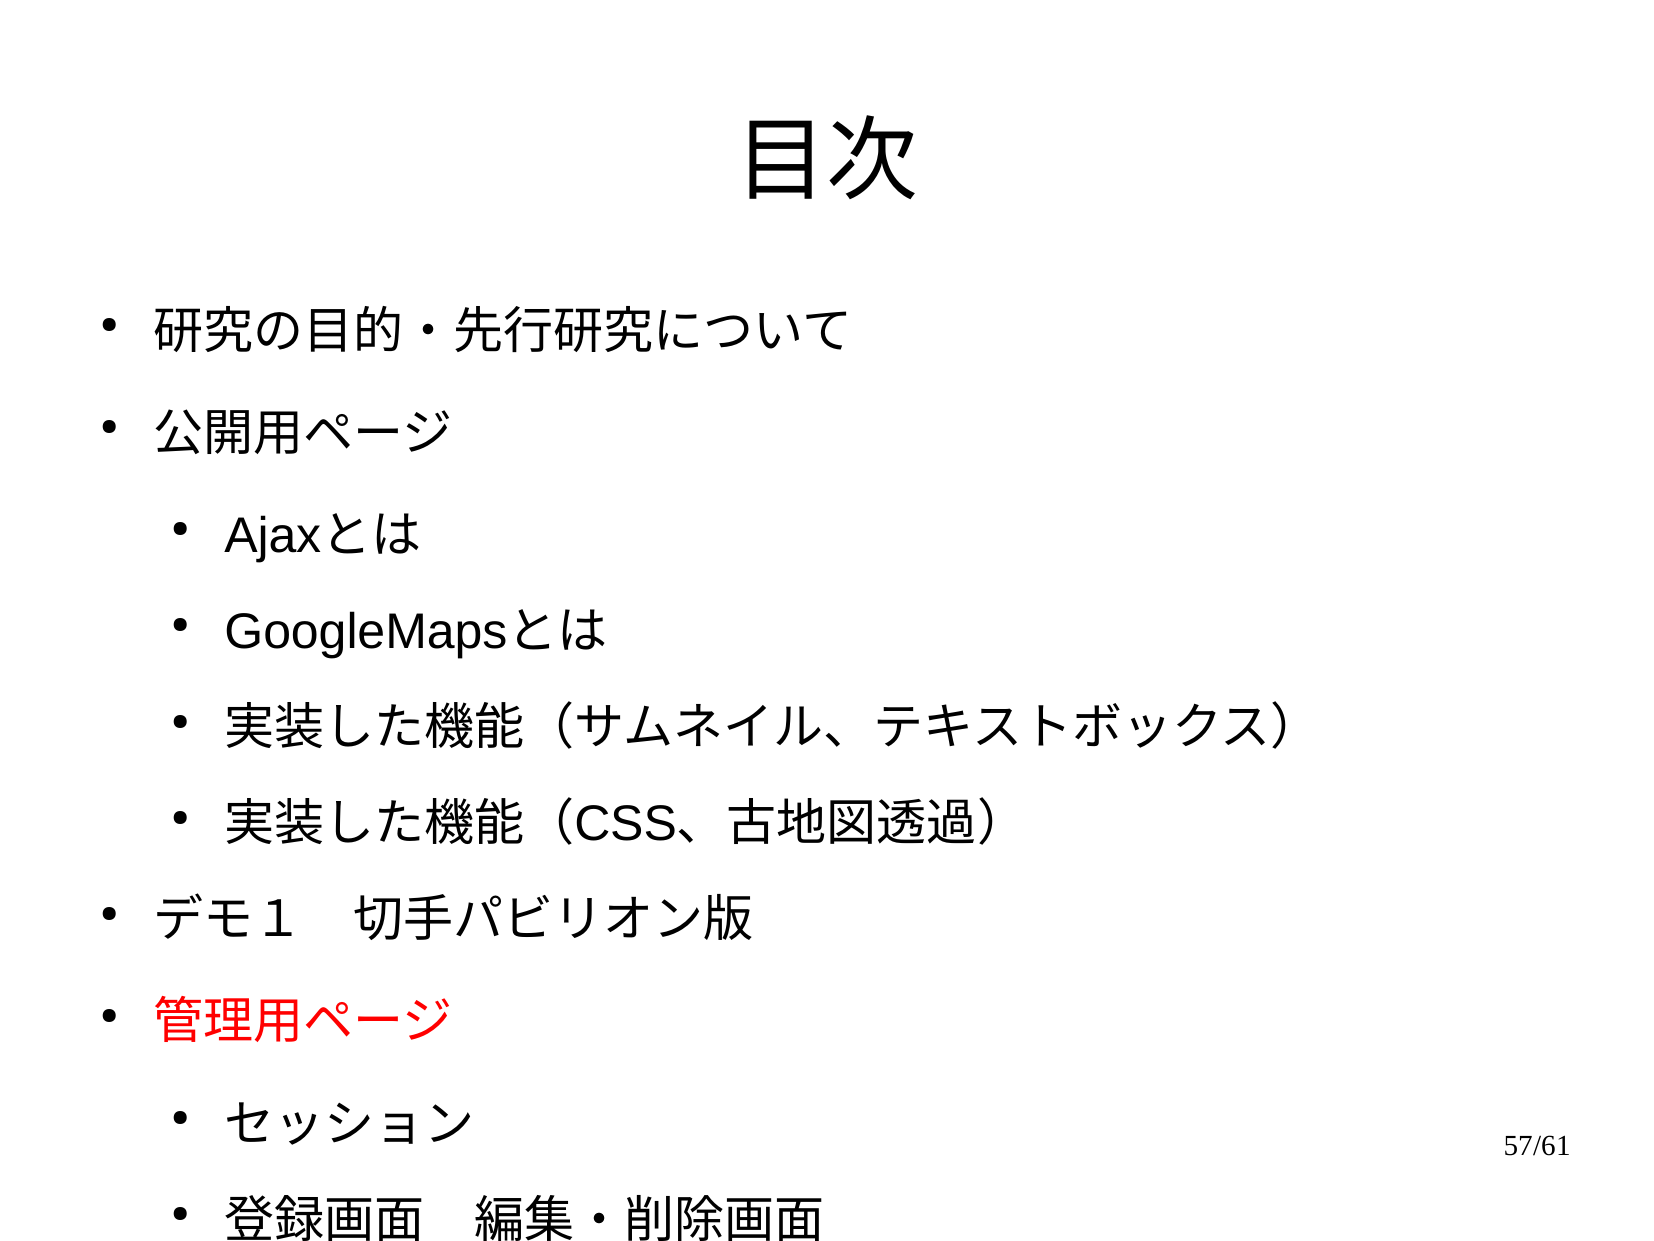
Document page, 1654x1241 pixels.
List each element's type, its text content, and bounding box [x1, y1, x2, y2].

title 目次 [82, 49, 1571, 257]
list 研究の目的・先行研究について 公開用ページ Ajaxとは GoogleMapsとは 実装した機能（サムネイル、テキストボックス） 実装した機能（CSS、古地図透過） デモ１ 切手パビリオン版 管理用ページ セッション 登録画面 編集・削除画面 デモ２ web公開用2.0版 今後の課題 [82, 290, 1571, 1203]
